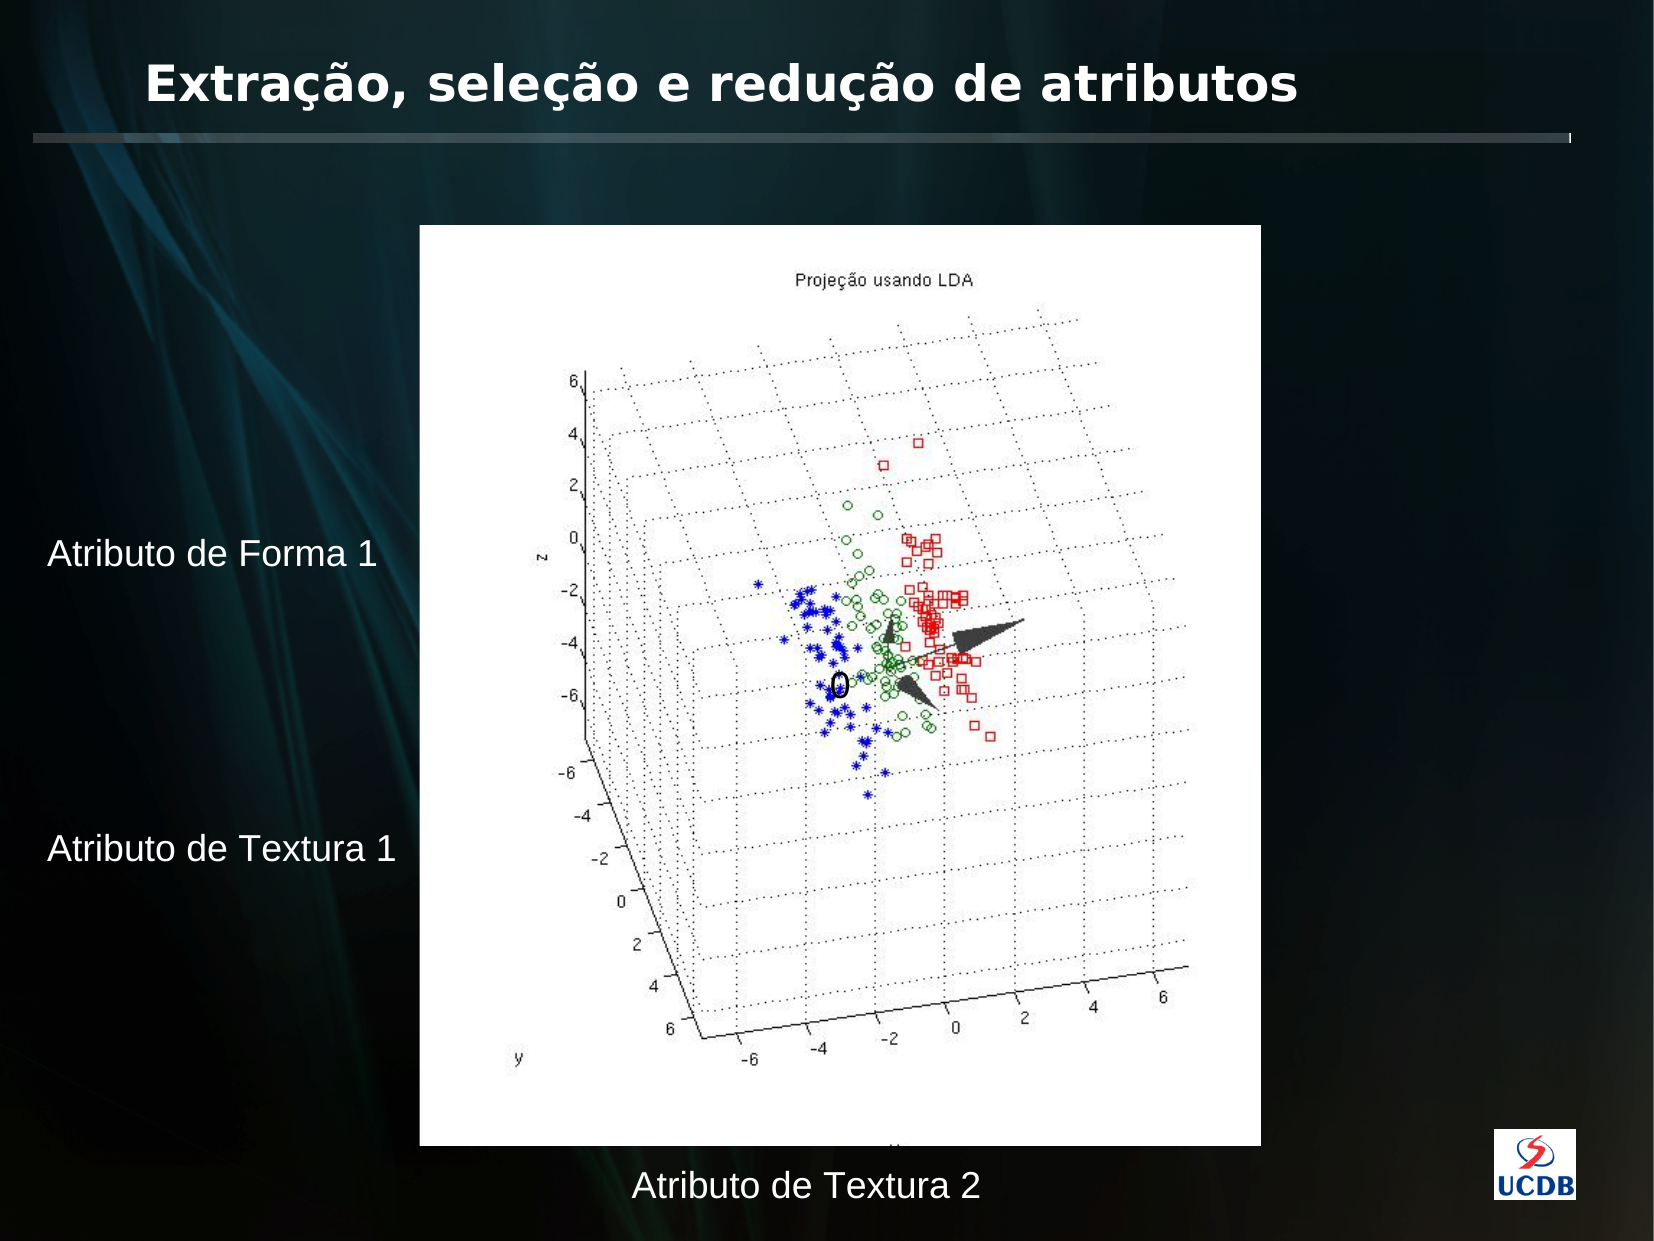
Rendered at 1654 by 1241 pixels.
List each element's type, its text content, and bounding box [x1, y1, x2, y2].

text_box Extração, seleção e redução de atributos [129, 45, 1316, 119]
picture [0, 0, 1654, 1241]
text_box Atributo de Textura 1 [32, 817, 407, 875]
text_box Atributo de Textura 2 [616, 1154, 992, 1212]
text_box 0 [419, 225, 1261, 1146]
text_box Atributo de Forma 1 [32, 522, 393, 580]
